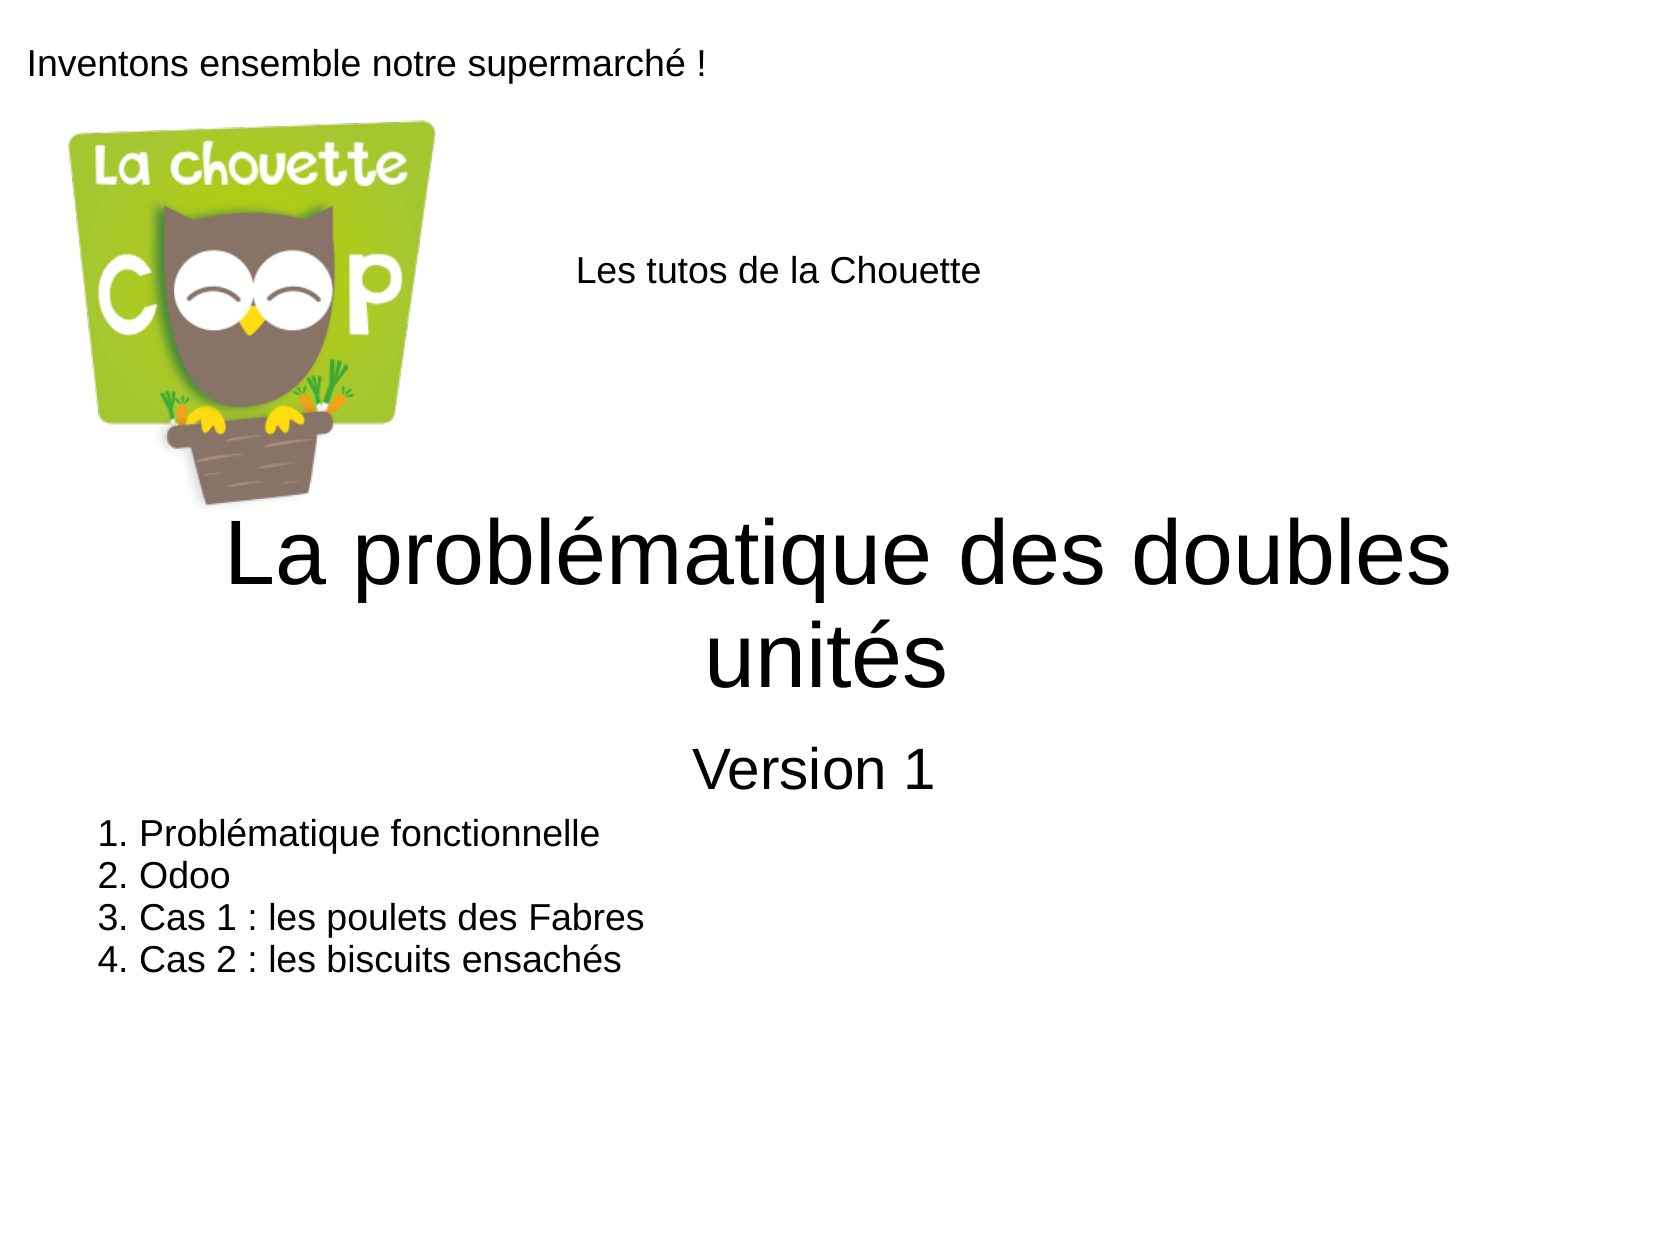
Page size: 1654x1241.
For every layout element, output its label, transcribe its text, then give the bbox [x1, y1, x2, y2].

text_box 1. Problématique fonctionnelle 2. Odoo 3. Cas 1 : les poulets des Fabres 4. Cas 2 : les biscuits ensachés [82, 805, 1571, 989]
text_box Inventons ensemble notre supermarché ! [11, 35, 722, 93]
subtitle La problématique des doubles unités Version 1 [82, 496, 1571, 805]
picture [59, 106, 447, 514]
text_box Les tutos de la Chouette [561, 242, 1271, 299]
